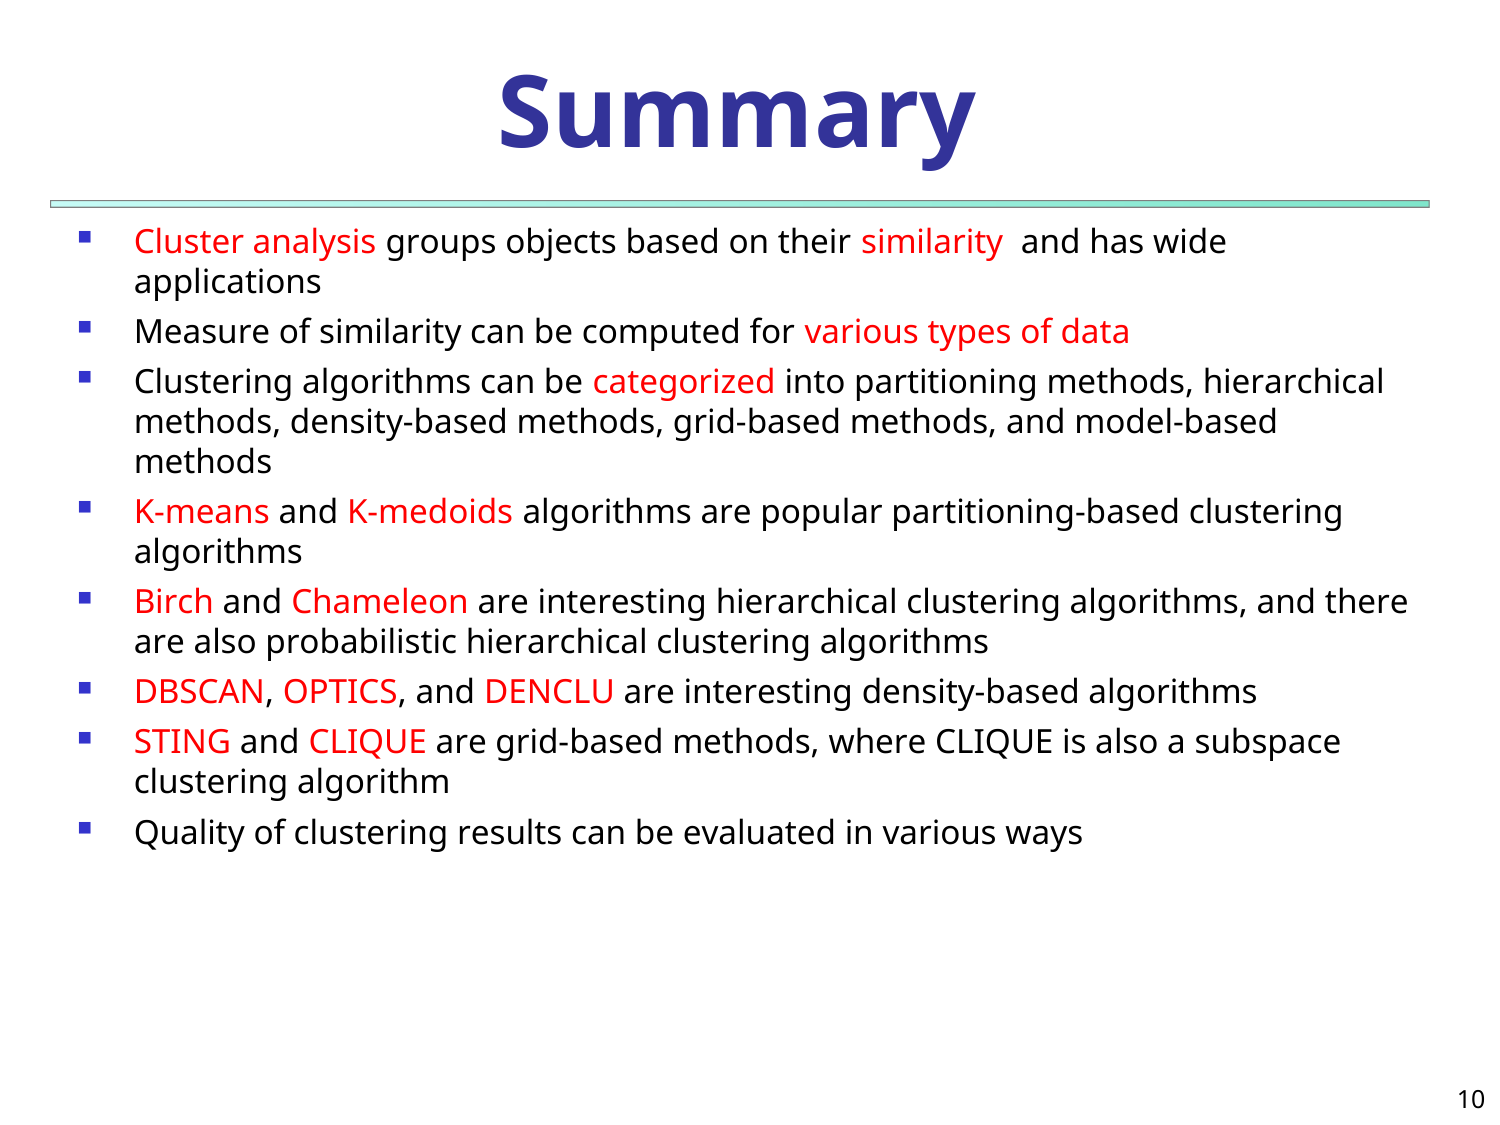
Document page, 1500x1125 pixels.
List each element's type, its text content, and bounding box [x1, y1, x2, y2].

title Summary [437, 39, 1038, 175]
text_box <number> [1187, 1062, 1500, 1125]
list Cluster analysis groups objects based on their similarity and has wide applications Measure of similarity can be computed for various types of data Clustering algorithms can be categorized into partitioning methods, hierarchical methods, density-based methods, grid-based methods, and model-based methods K-means and K-medoids algorithms are popular partitioning-based clustering algorithms Birch and Chameleon are interesting hierarchical clustering algorithms, and there are also probabilistic hierarchical clustering algorithms DBSCAN, OPTICS, and DENCLU are interesting density-based algorithms STING and CLIQUE are grid-based methods, where CLIQUE is also a subspace clustering algorithm Quality of clustering results can be evaluated in various ways [62, 212, 1438, 1101]
